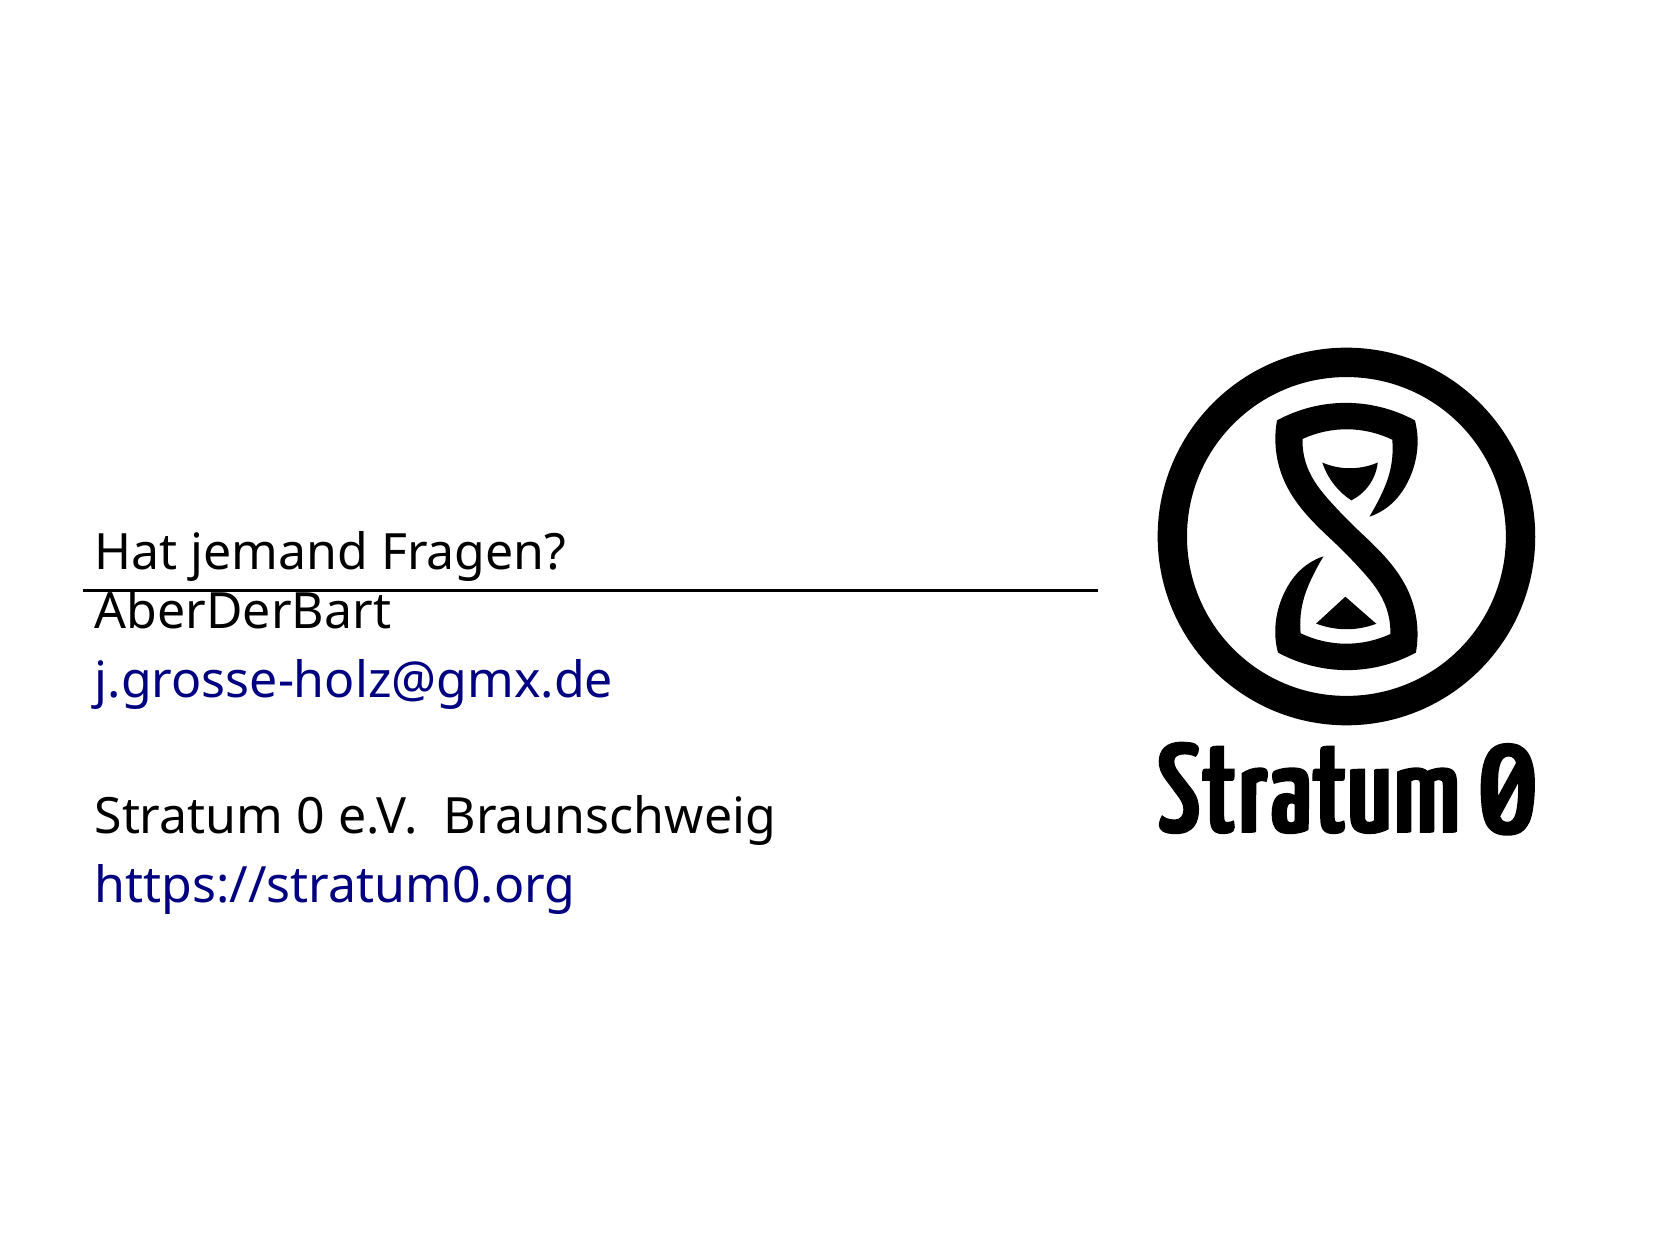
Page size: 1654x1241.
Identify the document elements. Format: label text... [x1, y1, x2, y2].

title AberDerBart j.grosse-holz@gmx.de Stratum 0 e.V. Braunschweig https://stratum0.org [94, 600, 1111, 892]
picture [1074, 318, 1619, 863]
title Hat jemand Fragen? [94, 520, 1111, 579]
